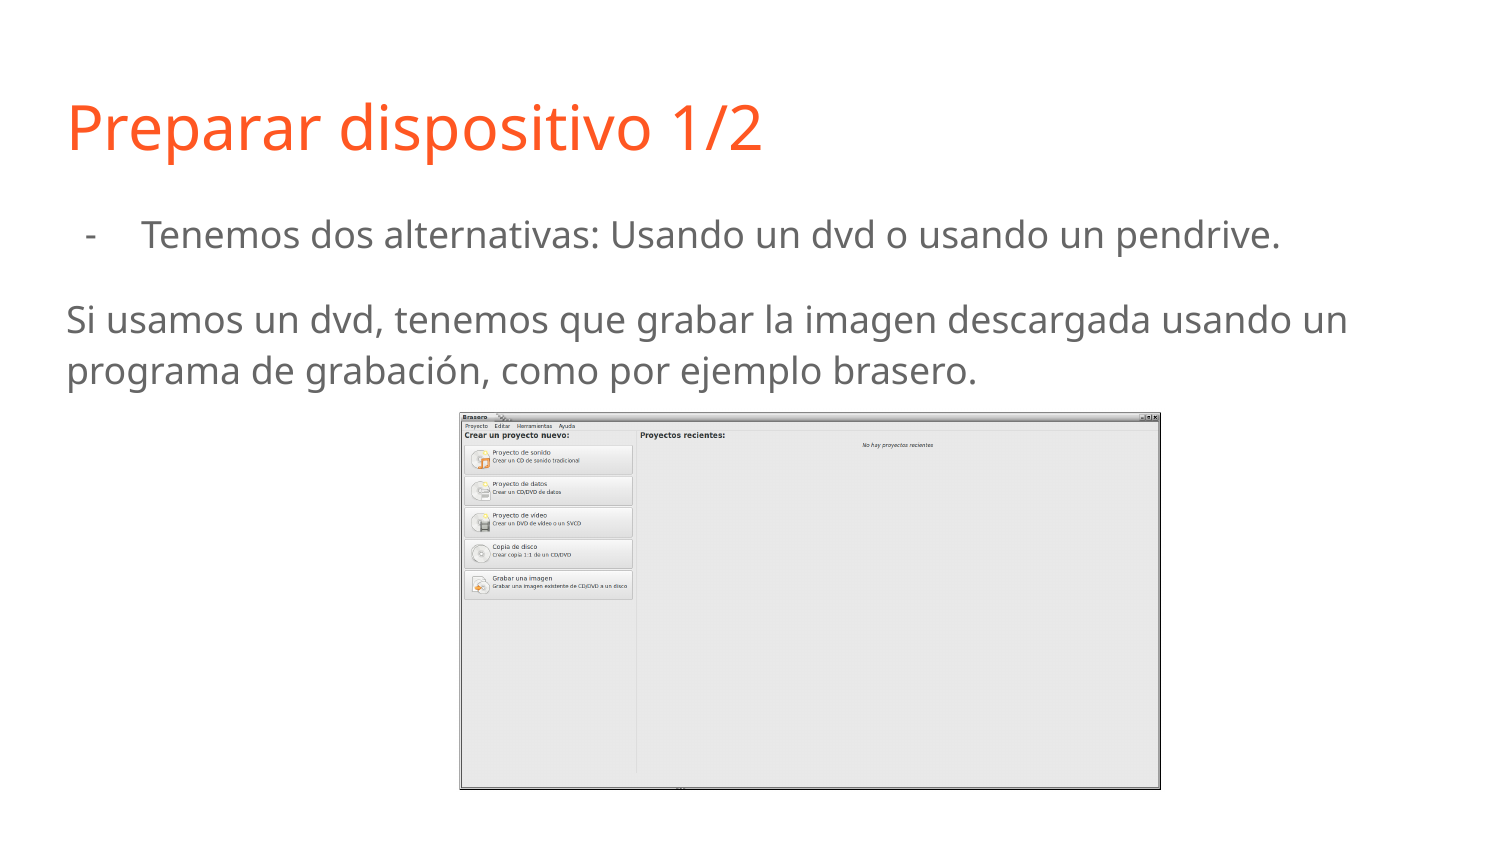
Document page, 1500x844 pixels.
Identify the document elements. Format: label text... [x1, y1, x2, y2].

title Preparar dispositivo 1/2 [51, 72, 1449, 167]
list Tenemos dos alternativas: Usando un dvd o usando un pendrive. Si usamos un dvd, tenemos que grabar la imagen descargada usando un programa de grabación, como por ejemplo brasero. [51, 189, 1449, 750]
picture [456, 408, 1165, 792]
